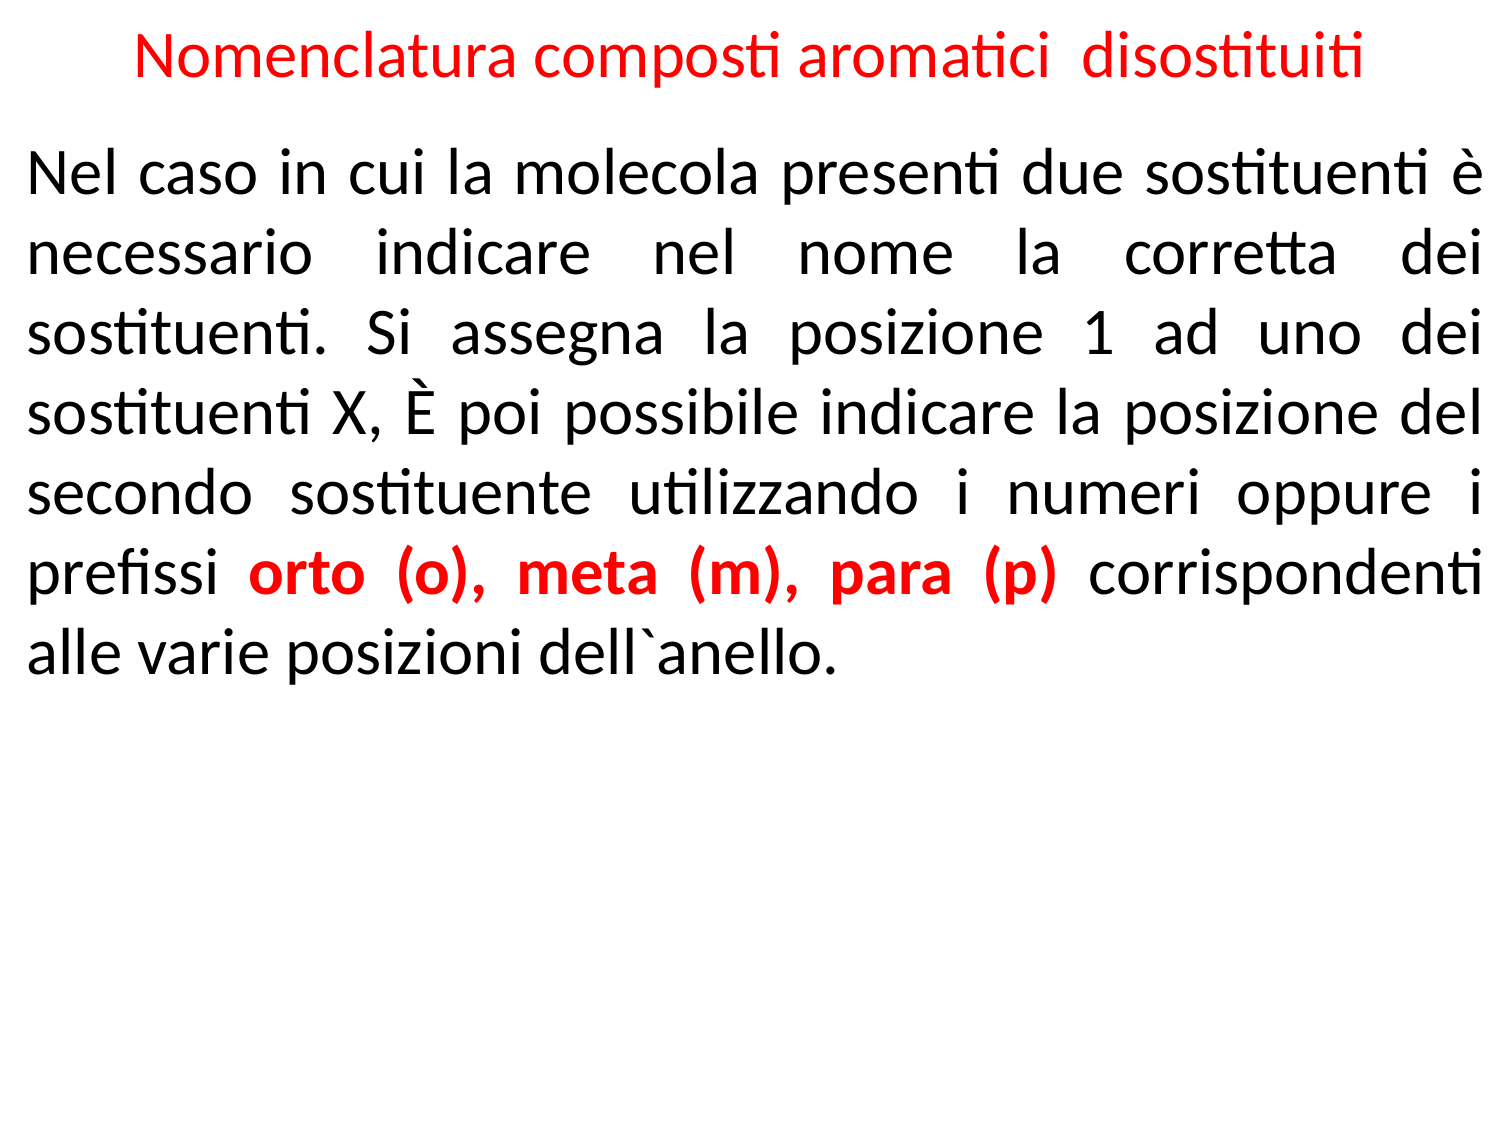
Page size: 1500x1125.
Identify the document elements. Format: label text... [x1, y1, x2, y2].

title Nomenclatura composti aromatici disostituiti [75, 0, 1425, 120]
list Nel caso in cui la molecola presenti due sostituenti è necessario indicare nel nome la corretta dei sostituenti. Si assegna la posizione 1 ad uno dei sostituenti X, È poi possibile indicare la posizione del secondo sostituente utilizzando i numeri oppure i prefissi orto (o), meta (m), para (p) corrispondenti alle varie posizioni dell`anello. [11, 120, 1500, 863]
